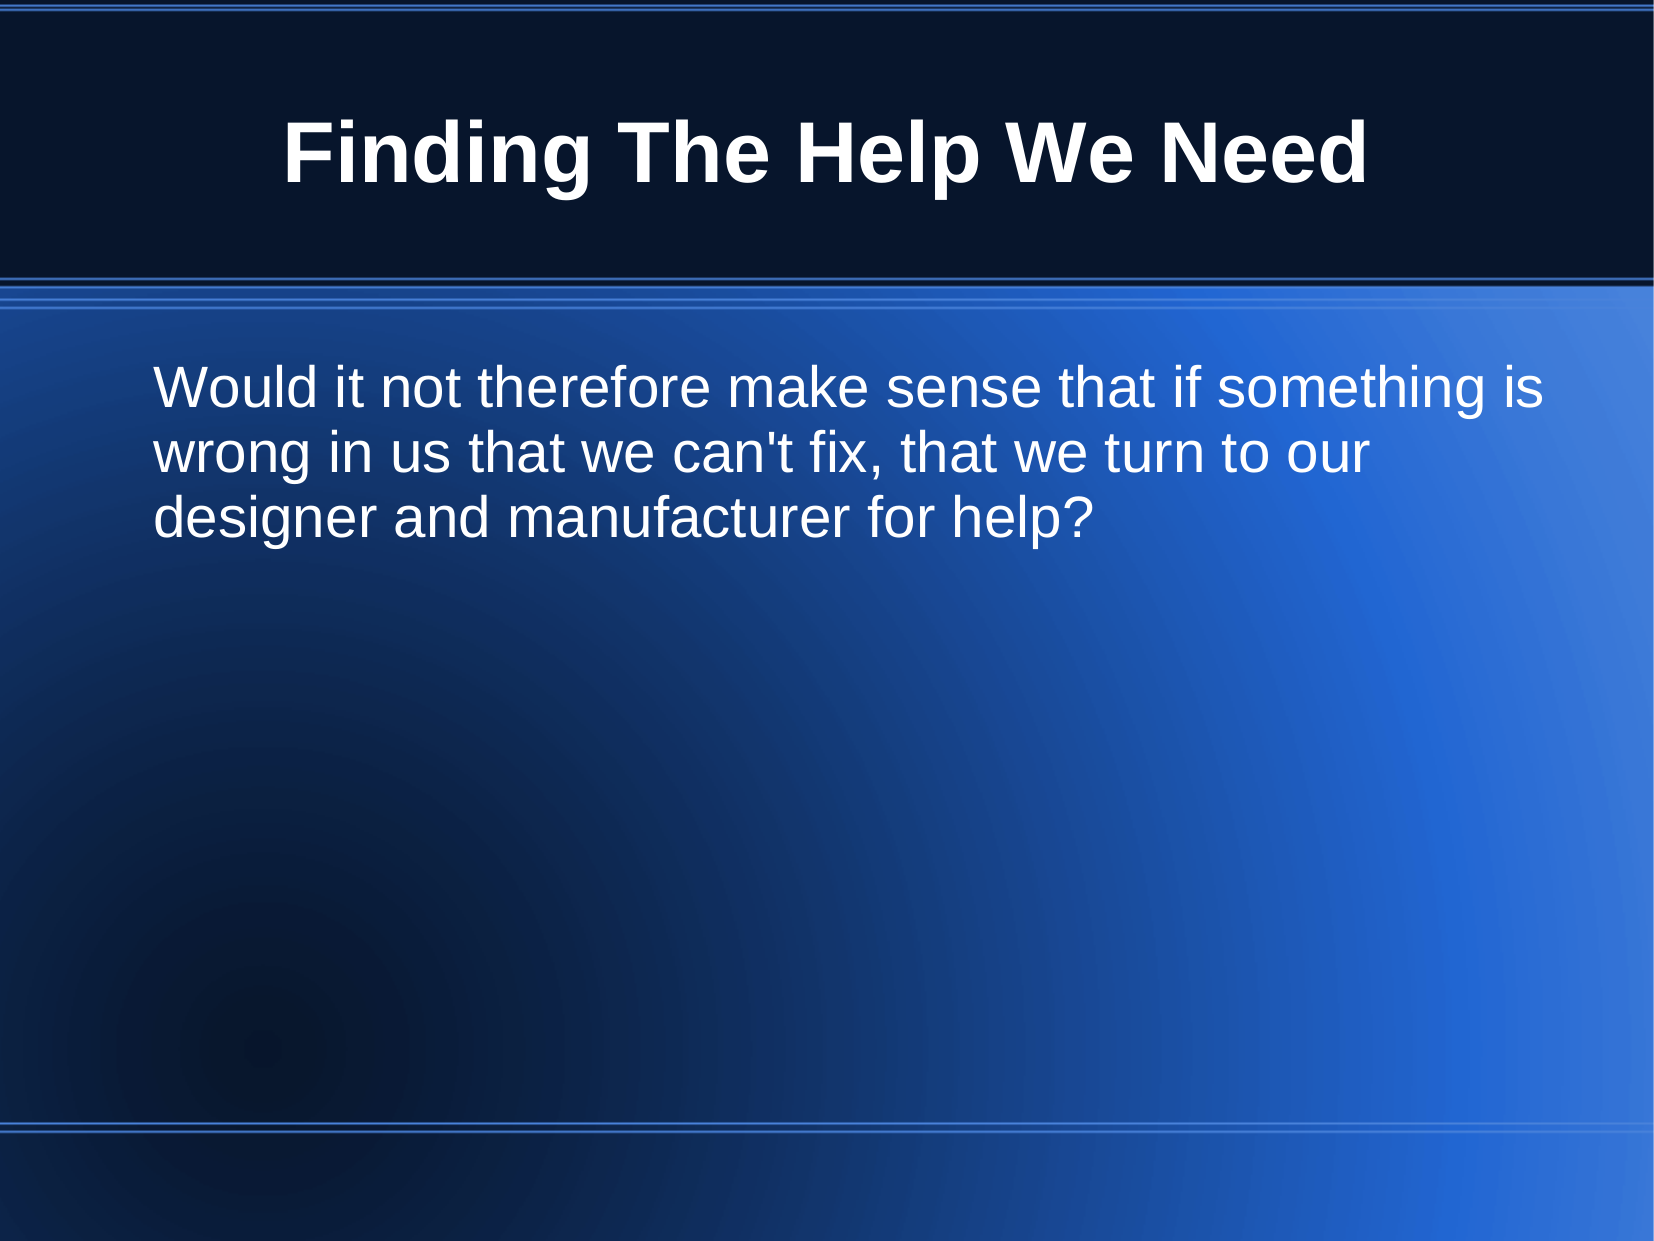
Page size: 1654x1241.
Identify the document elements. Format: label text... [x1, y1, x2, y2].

picture [0, 0, 1654, 1241]
title Finding The Help We Need [82, 49, 1571, 257]
list Would it not therefore make sense that if something is wrong in us that we can't fix, that we turn to our designer and manufacturer for help? [82, 355, 1571, 1058]
